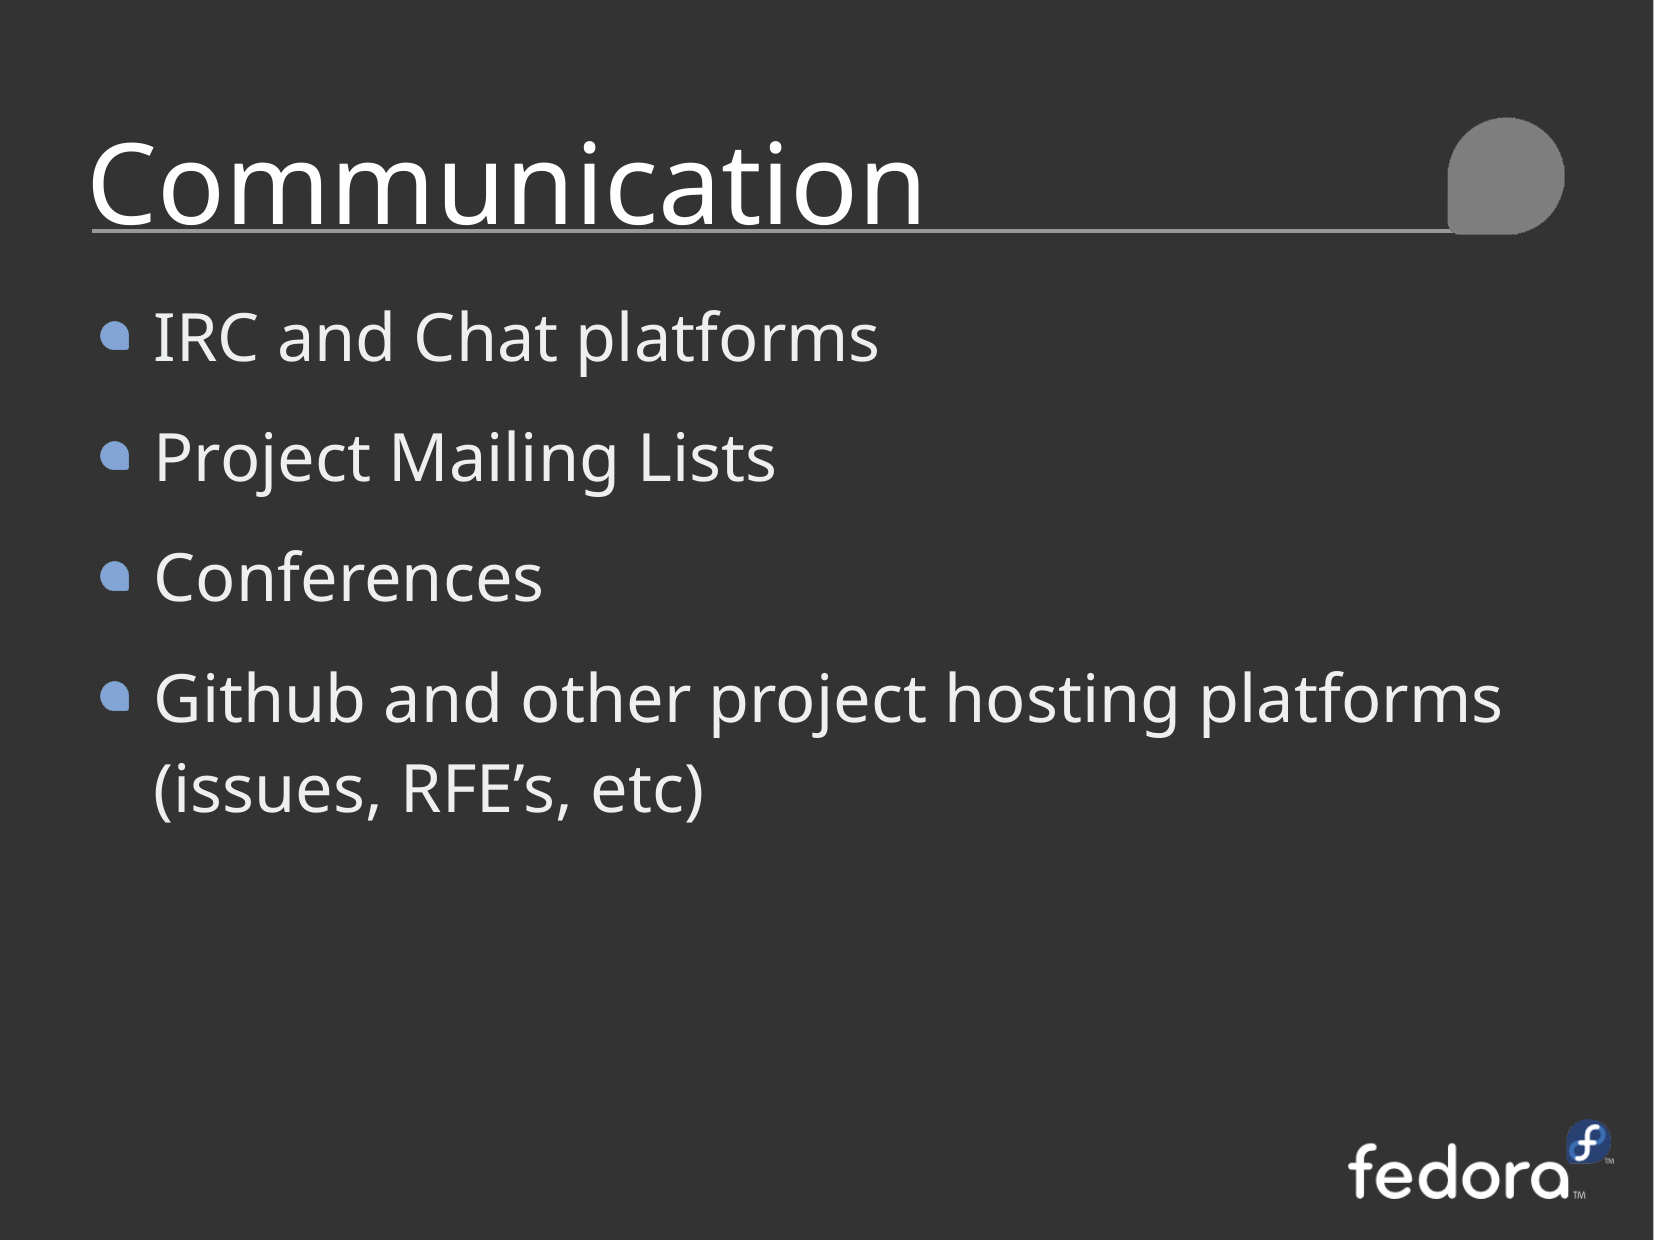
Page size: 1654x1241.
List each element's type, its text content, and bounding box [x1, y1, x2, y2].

title Communication [86, 112, 1575, 249]
list IRC and Chat platforms Project Mailing Lists Conferences Github and other project hosting platforms (issues, RFE’s, etc) [82, 290, 1571, 1010]
picture [1348, 1119, 1614, 1199]
